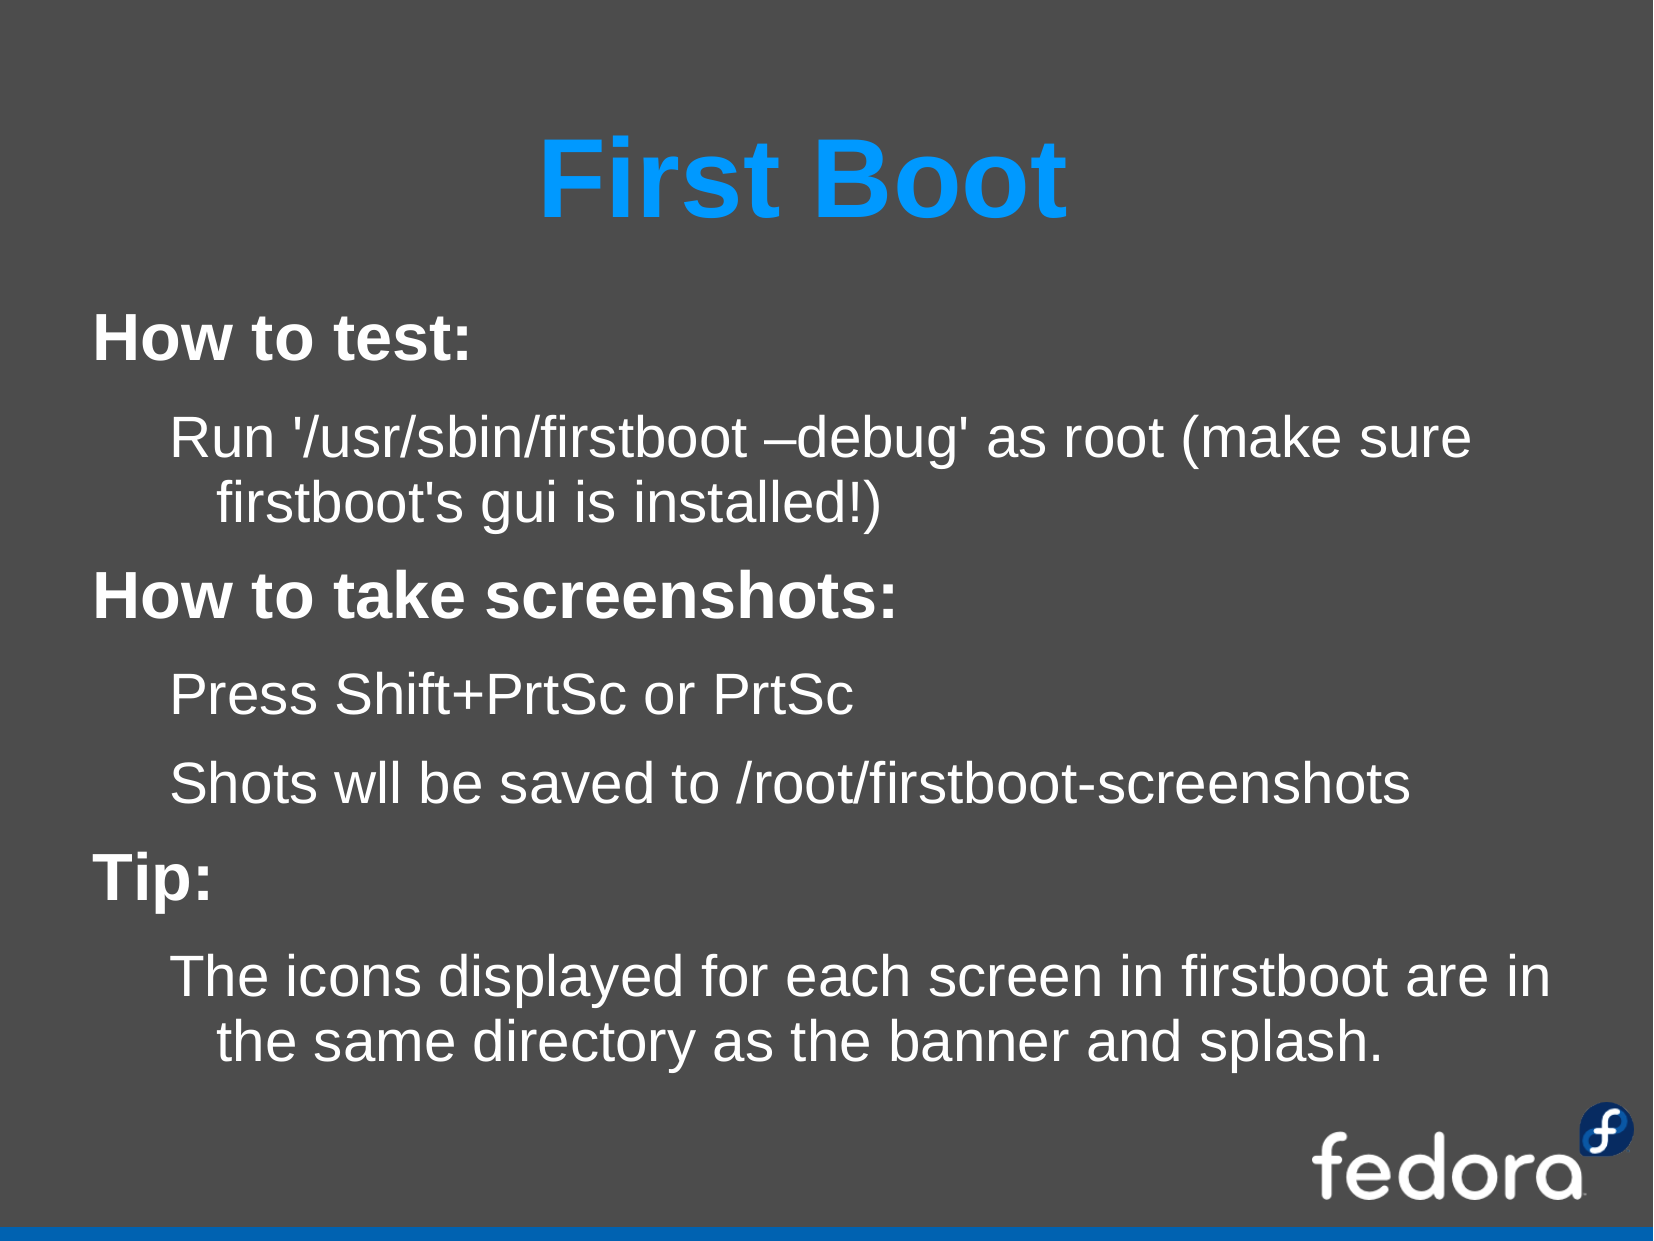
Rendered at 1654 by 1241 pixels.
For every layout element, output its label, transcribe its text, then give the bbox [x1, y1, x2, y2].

list How to test: Run '/usr/sbin/firstboot –debug' as root (make sure firstboot's gui is installed!) How to take screenshots: Press Shift+PrtSc or PrtSc Shots wll be saved to /root/firstboot-screenshots Tip: The icons displayed for each screen in firstboot are in the same directory as the banner and splash. [74, 300, 1575, 1075]
picture [1312, 1102, 1634, 1200]
title First Boot [112, 75, 1524, 283]
